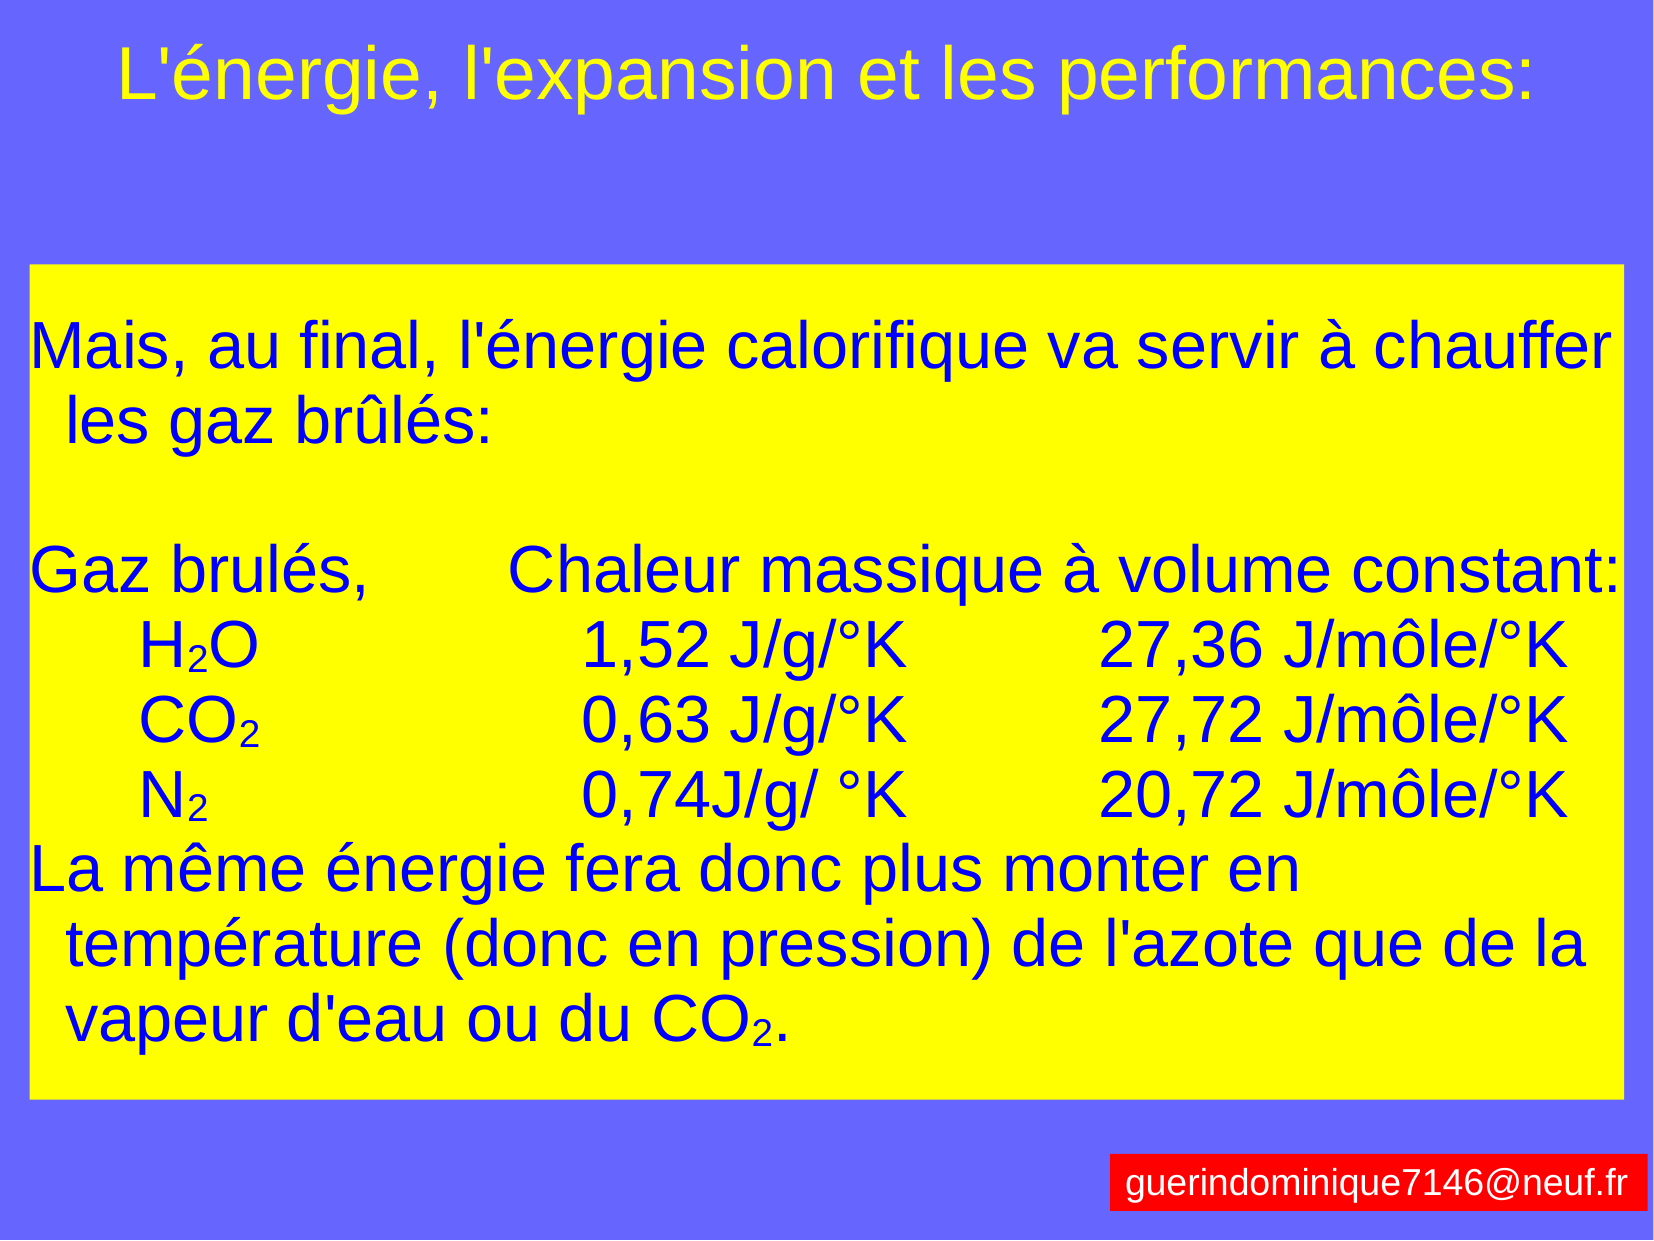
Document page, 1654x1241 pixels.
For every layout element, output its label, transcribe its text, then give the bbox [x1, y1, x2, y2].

title L'énergie, l'expansion et les performances: [29, 29, 1625, 119]
text_box guerindominique7146@neuf.fr [1110, 1153, 1648, 1211]
subtitle Mais, au final, l'énergie calorifique va servir à chauffer les gaz brûlés: Gaz brulés, Chaleur massique à volume constant: H2O 1,52 J/g/°K 27,36 J/môle/°K CO2 0,63 J/g/°K 27,72 J/môle/°K N2 0,74J/g/ °K 20,72 J/môle/°K La même énergie fera donc plus monter en température (donc en pression) de l'azote que de la vapeur d'eau ou du CO2. [29, 264, 1625, 1100]
